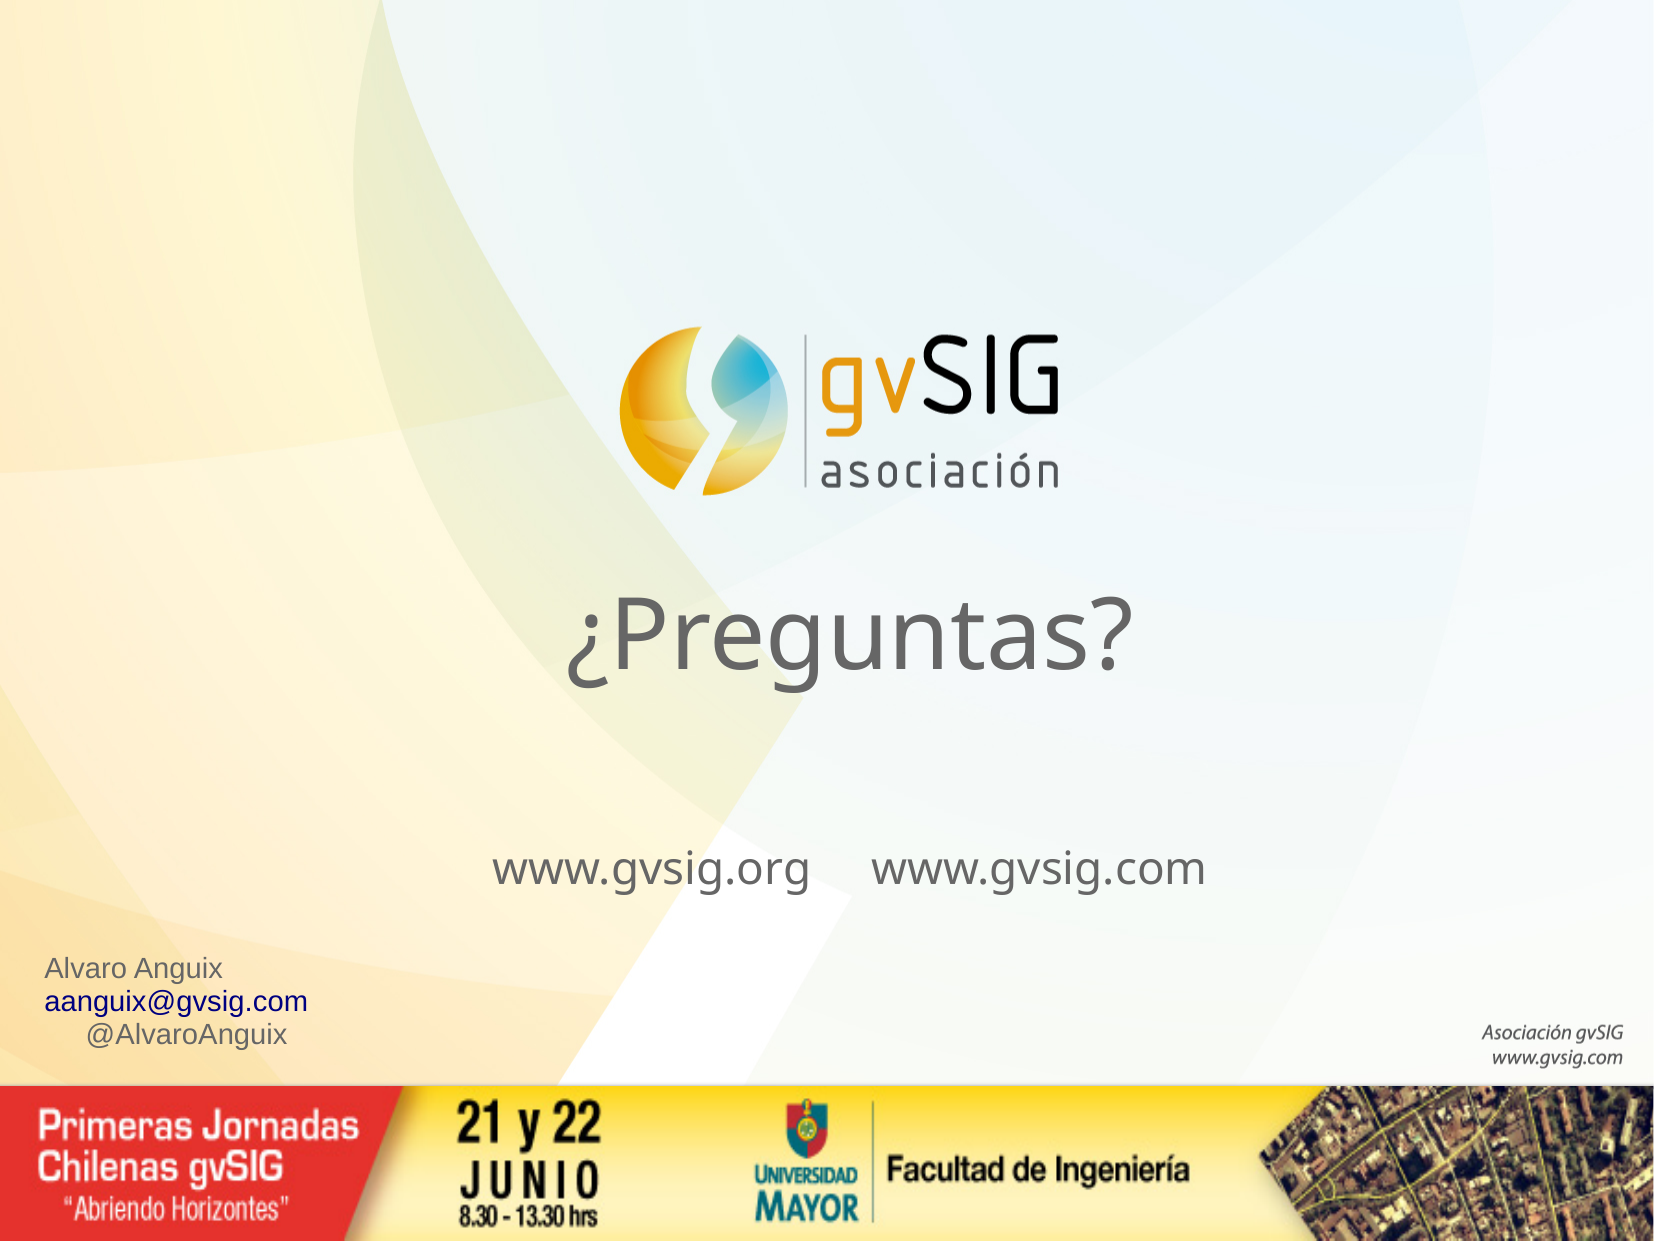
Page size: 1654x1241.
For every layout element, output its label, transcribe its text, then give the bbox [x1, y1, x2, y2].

picture [0, 0, 1654, 1241]
text_box Alvaro Anguix aanguix@gvsig.com @AlvaroAnguix [29, 944, 414, 1059]
title ¿Preguntas? www.gvsig.org www.gvsig.com [135, 587, 1565, 874]
